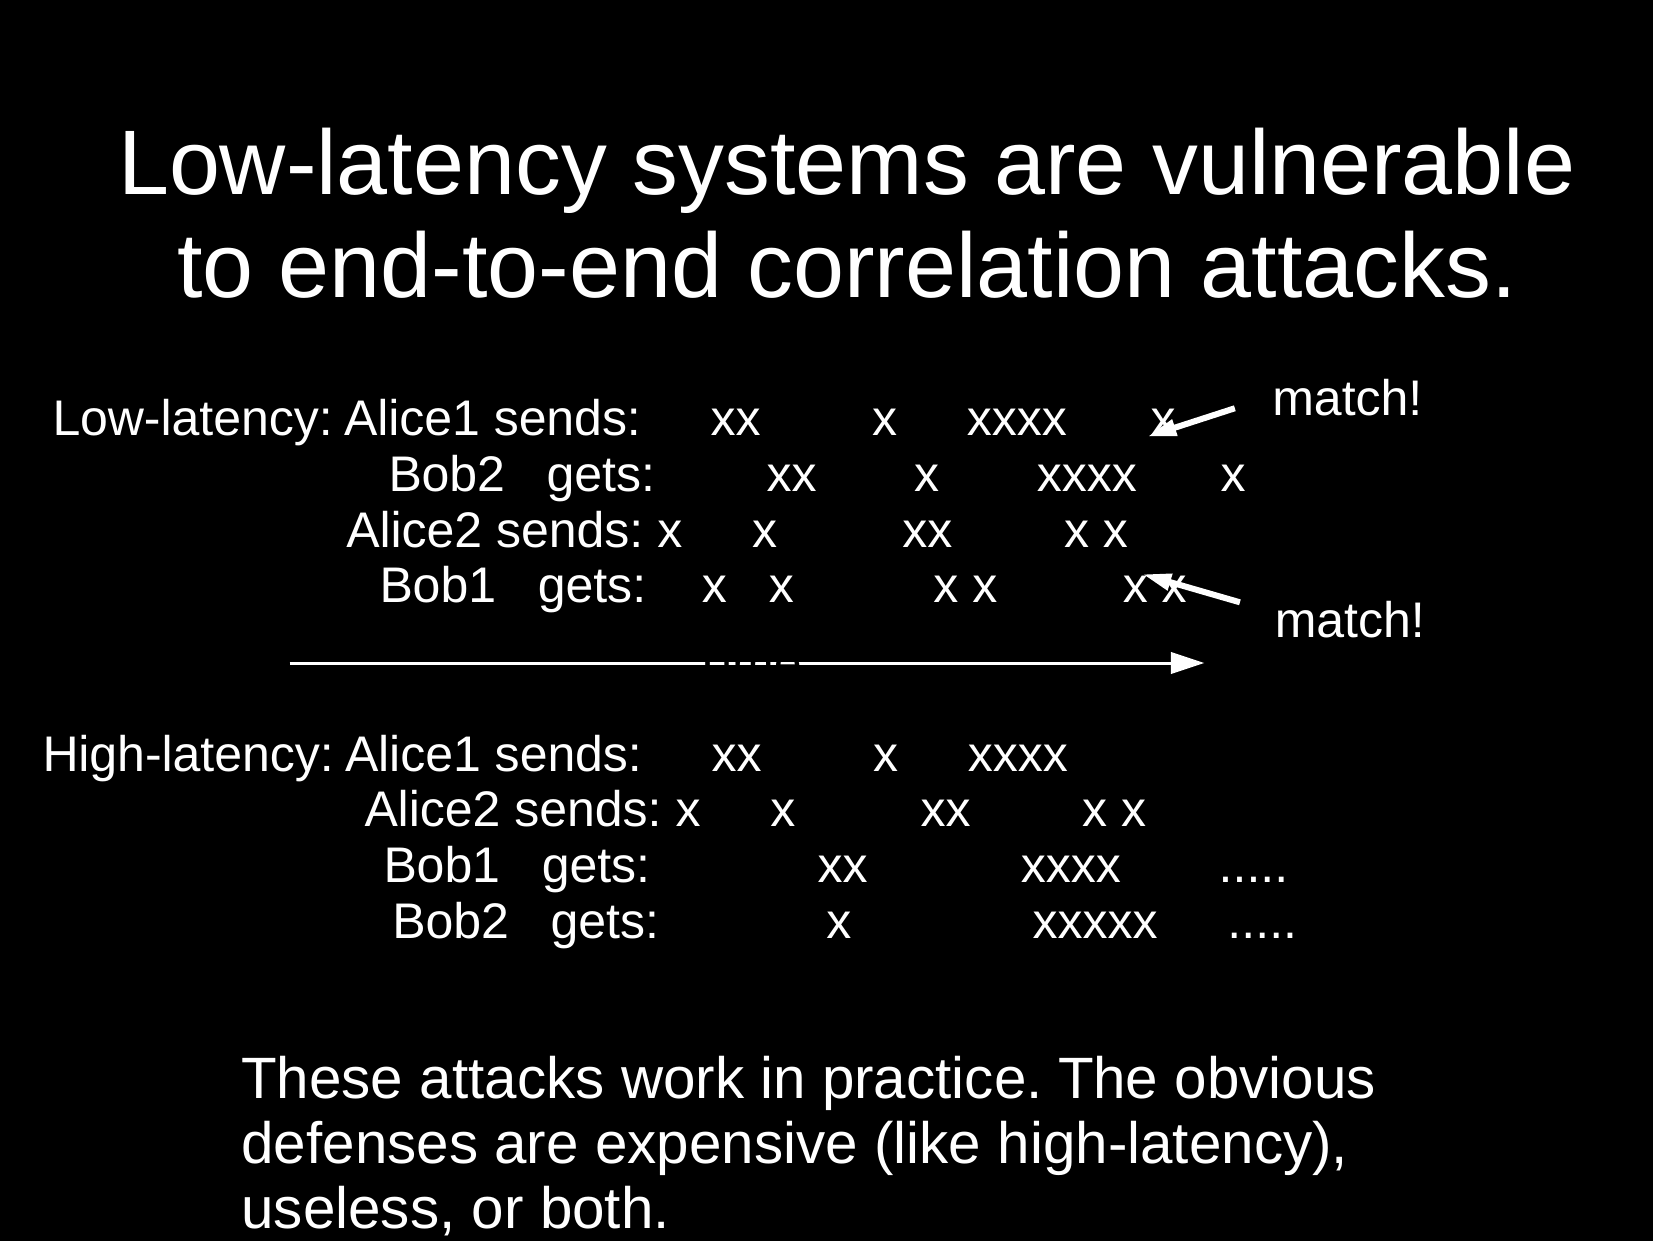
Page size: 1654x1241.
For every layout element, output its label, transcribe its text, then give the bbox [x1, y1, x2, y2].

text_box match! [1260, 584, 1441, 656]
title Low-latency systems are vulnerable to end-to-end correlation attacks. [85, 102, 1610, 326]
text_box Low-latency: Alice1 sends: xx x xxxx x Bob2 gets: xx x xxxx x Alice2 sends: x x xx x x Bob1 gets: x x x x x x [37, 383, 1319, 701]
text_box High-latency: Alice1 sends: xx x xxxx Alice2 sends: x x xx x x Bob1 gets: xx xxxx ..... Bob2 gets: x xxxxx ..... [27, 718, 1315, 976]
text_box match! [1257, 362, 1438, 434]
text_box These attacks work in practice. The obvious defenses are expensive (like high-latency), useless, or both. [226, 1038, 1508, 1241]
